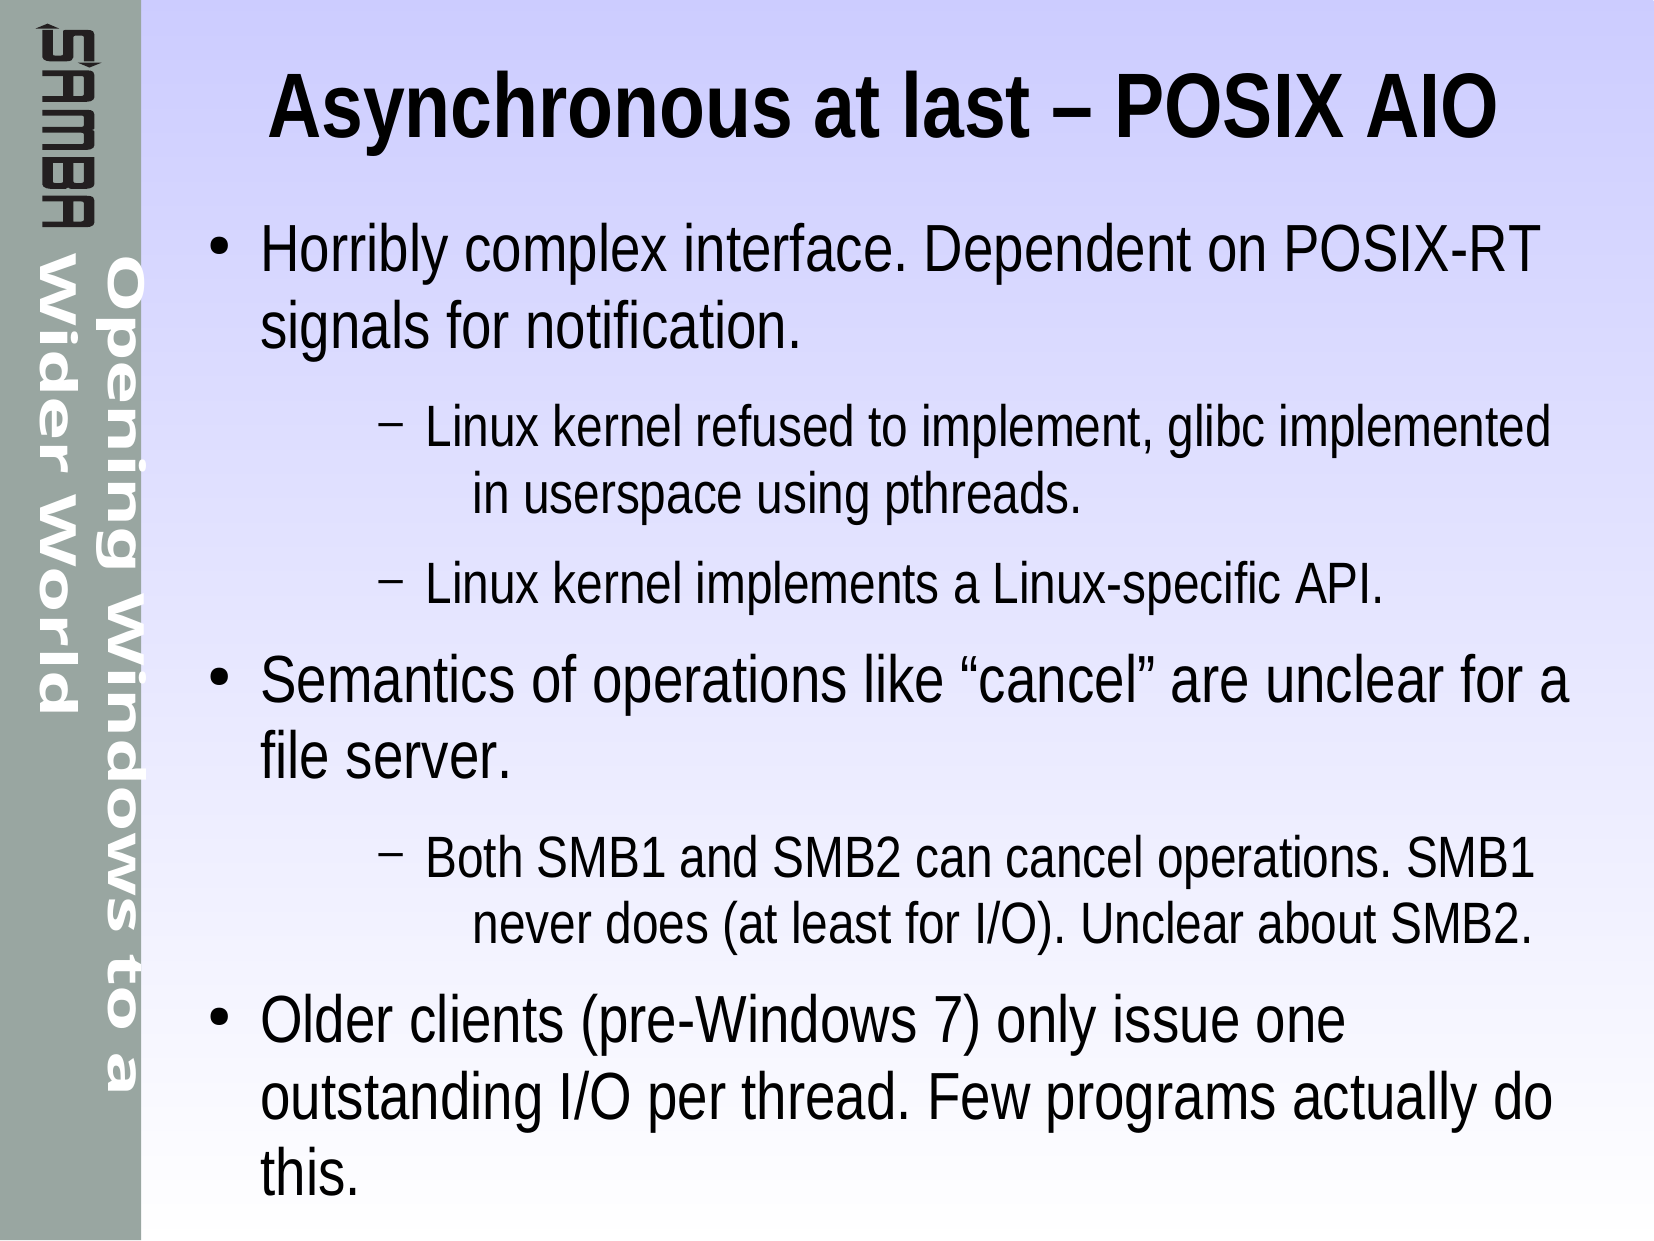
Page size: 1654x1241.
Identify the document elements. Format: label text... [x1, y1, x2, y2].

list Horribly complex interface. Dependent on POSIX-RT signals for notification. Linux kernel refused to implement, glibc implemented in userspace using pthreads. Linux kernel implements a Linux-specific API. Semantics of operations like “cancel” are unclear for a file server. Both SMB1 and SMB2 can cancel operations. SMB1 never does (at least for I/O). Unclear about SMB2. Older clients (pre-Windows 7) only issue one outstanding I/O per thread. Few programs actually do this. [189, 209, 1602, 1198]
title Asynchronous at last – POSIX AIO [177, 1, 1590, 209]
